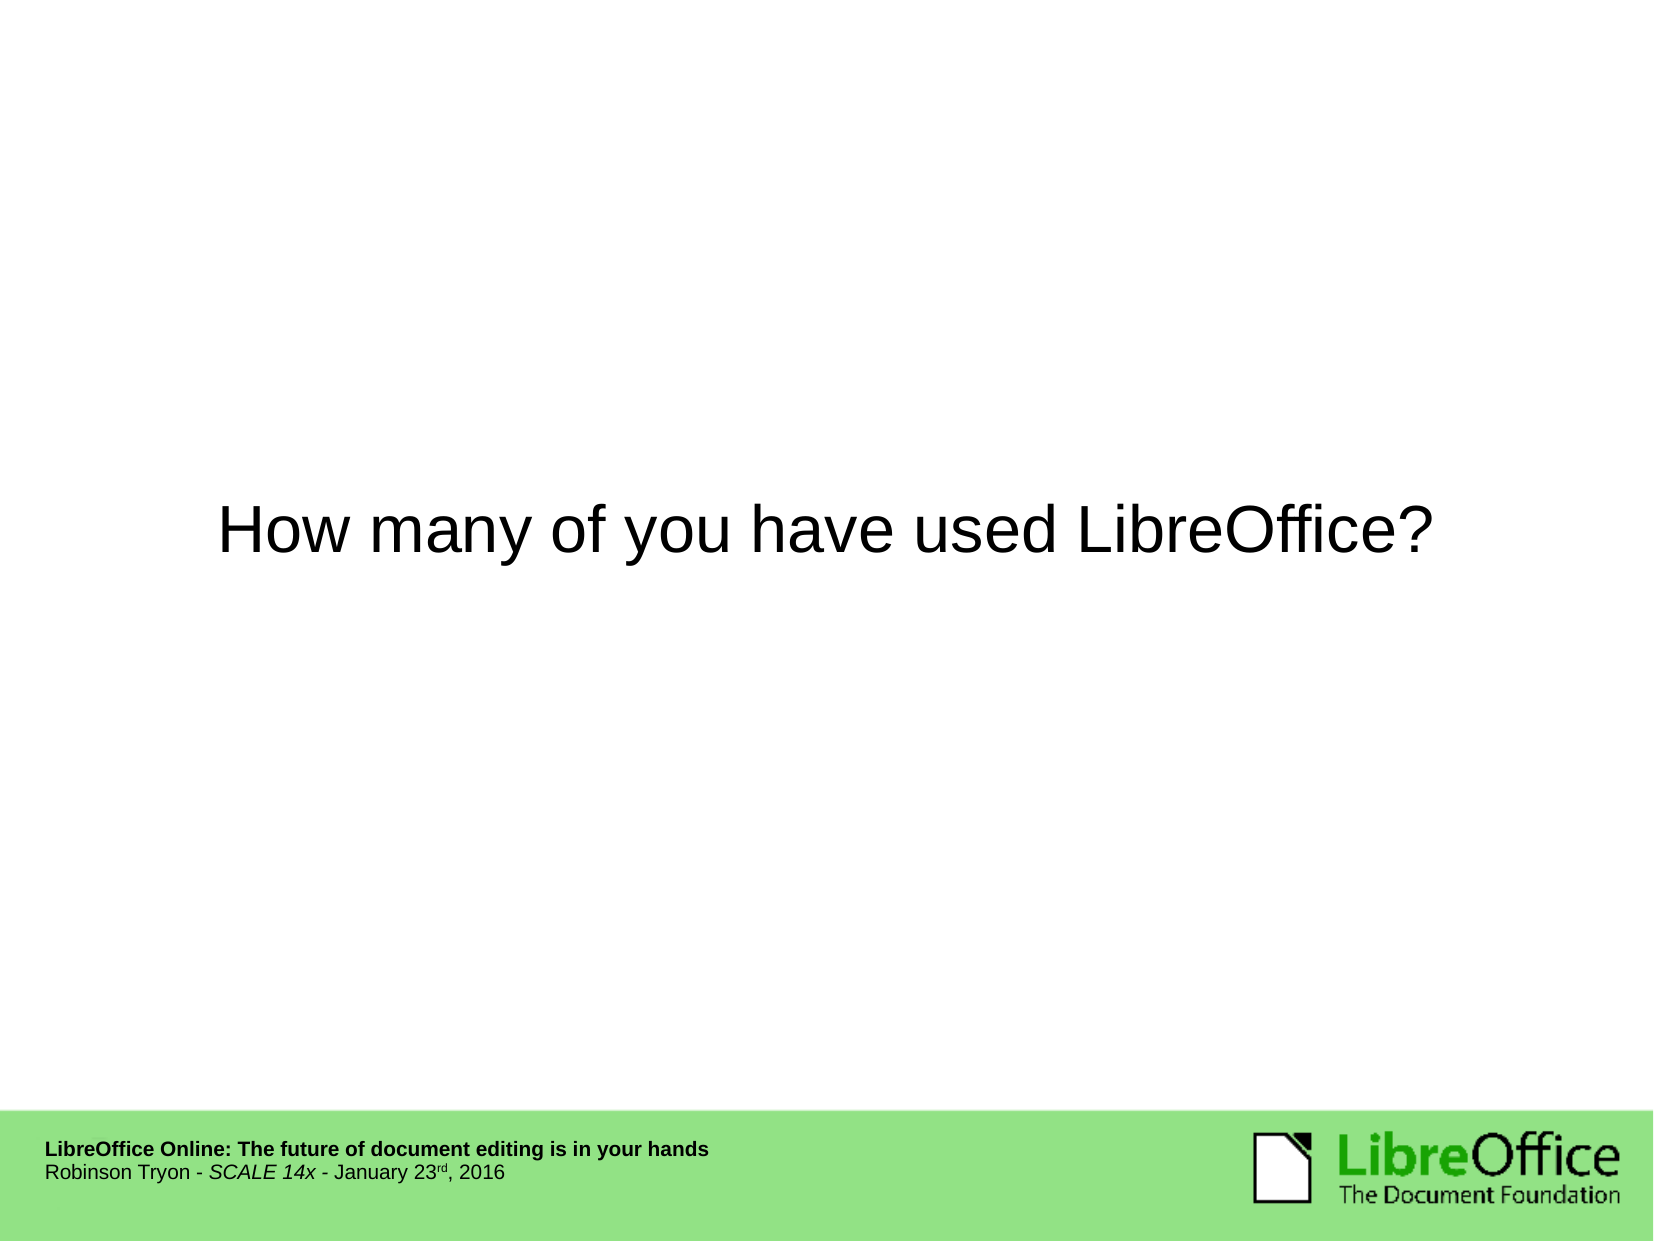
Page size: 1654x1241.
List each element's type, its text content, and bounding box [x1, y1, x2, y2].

subtitle How many of you have used LibreOffice? [82, 49, 1571, 1010]
picture [0, 0, 1654, 1241]
